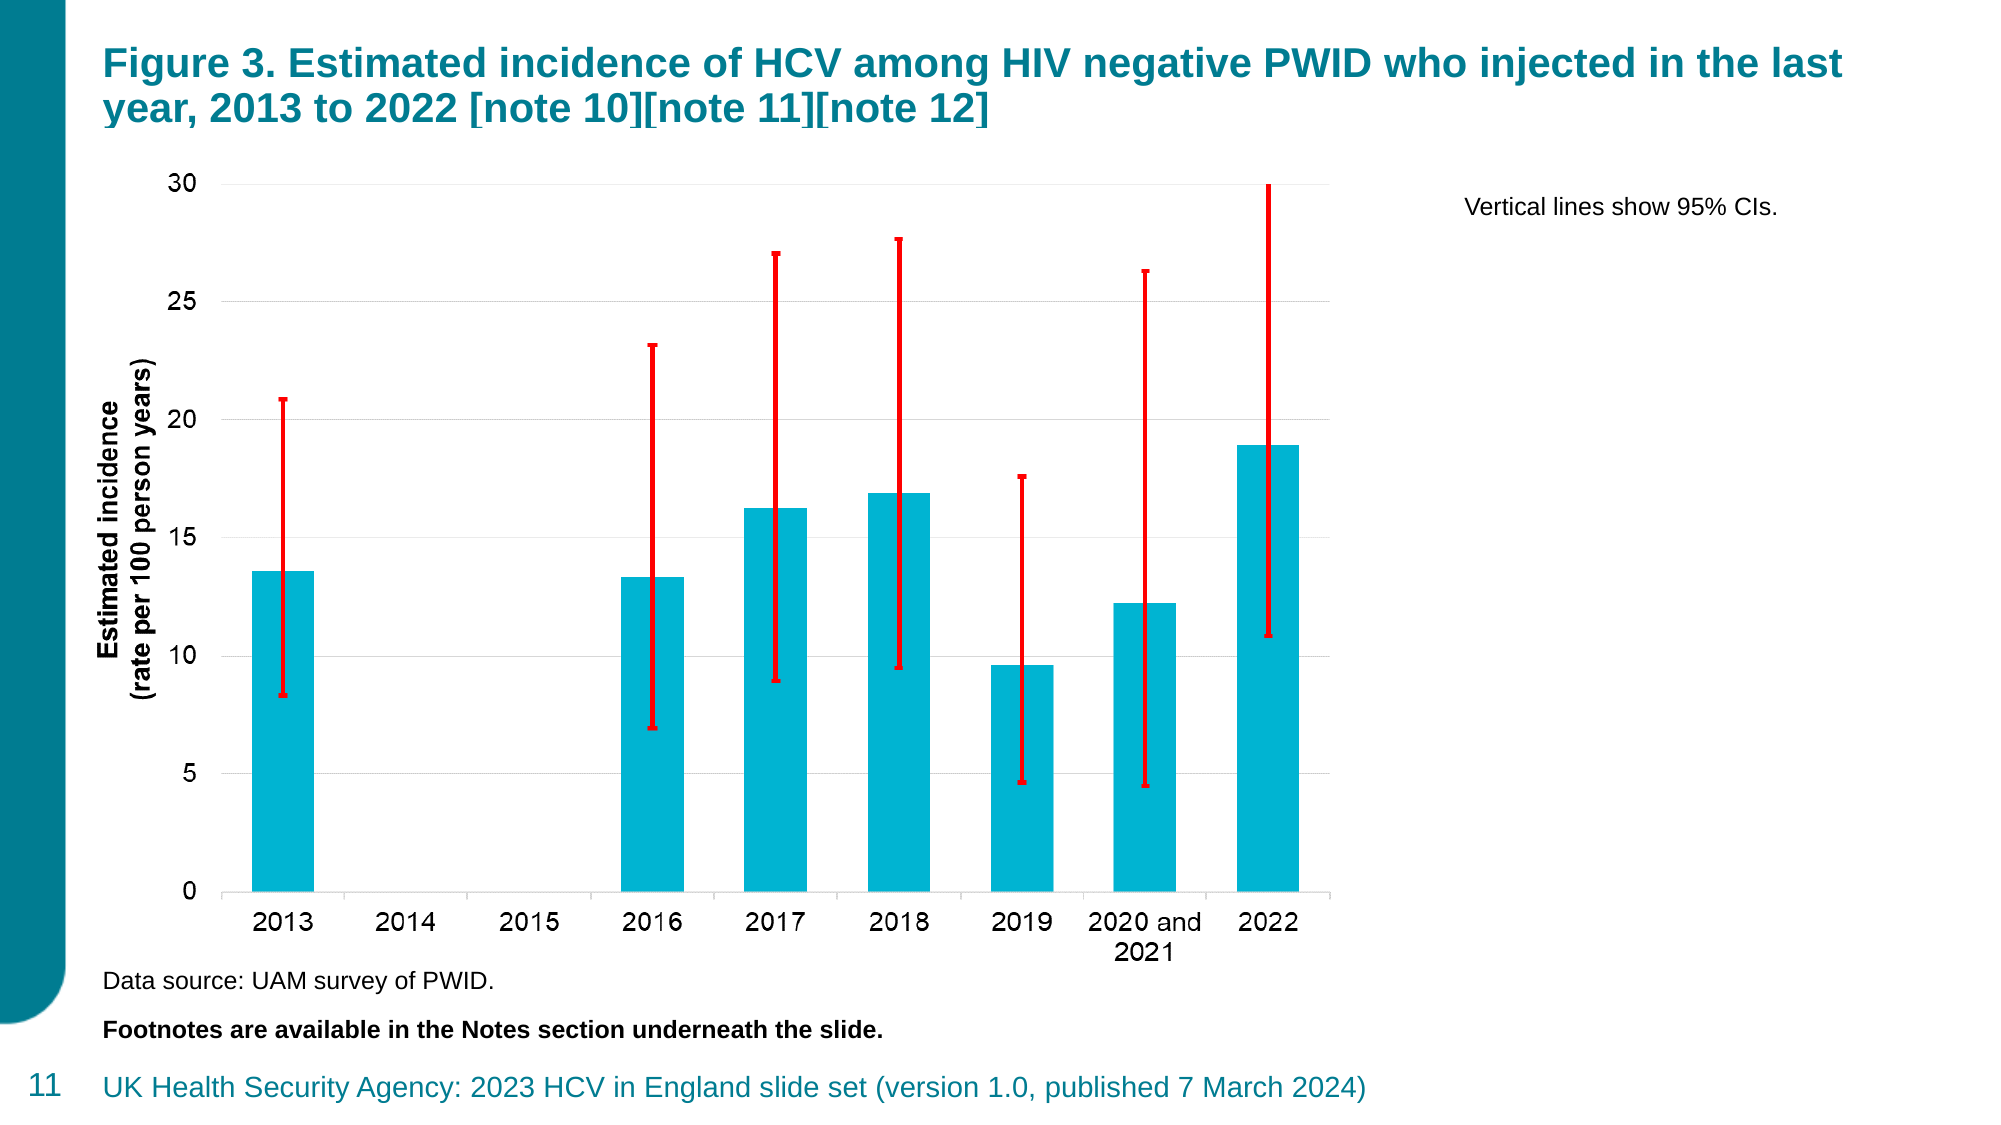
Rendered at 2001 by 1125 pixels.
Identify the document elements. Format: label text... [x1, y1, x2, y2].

picture [87, 128, 1355, 957]
text_box [12, 1056, 87, 1115]
title Figure 3. Estimated incidence of HCV among HIV negative PWID who injected in the last year, 2013 to 2022 [note 10][note 11][note 12] [87, 33, 1913, 146]
text_box UK Health Security Agency: 2023 HCV in England slide set (version 1.0, published 7 March 2024) [87, 1056, 1730, 1116]
text_box Data source: UAM survey of PWID. [87, 957, 1562, 1003]
text_box Vertical lines show 95% CIs. [1449, 182, 1826, 228]
text_box Footnotes are available in the Notes section underneath the slide. [87, 1006, 1077, 1052]
